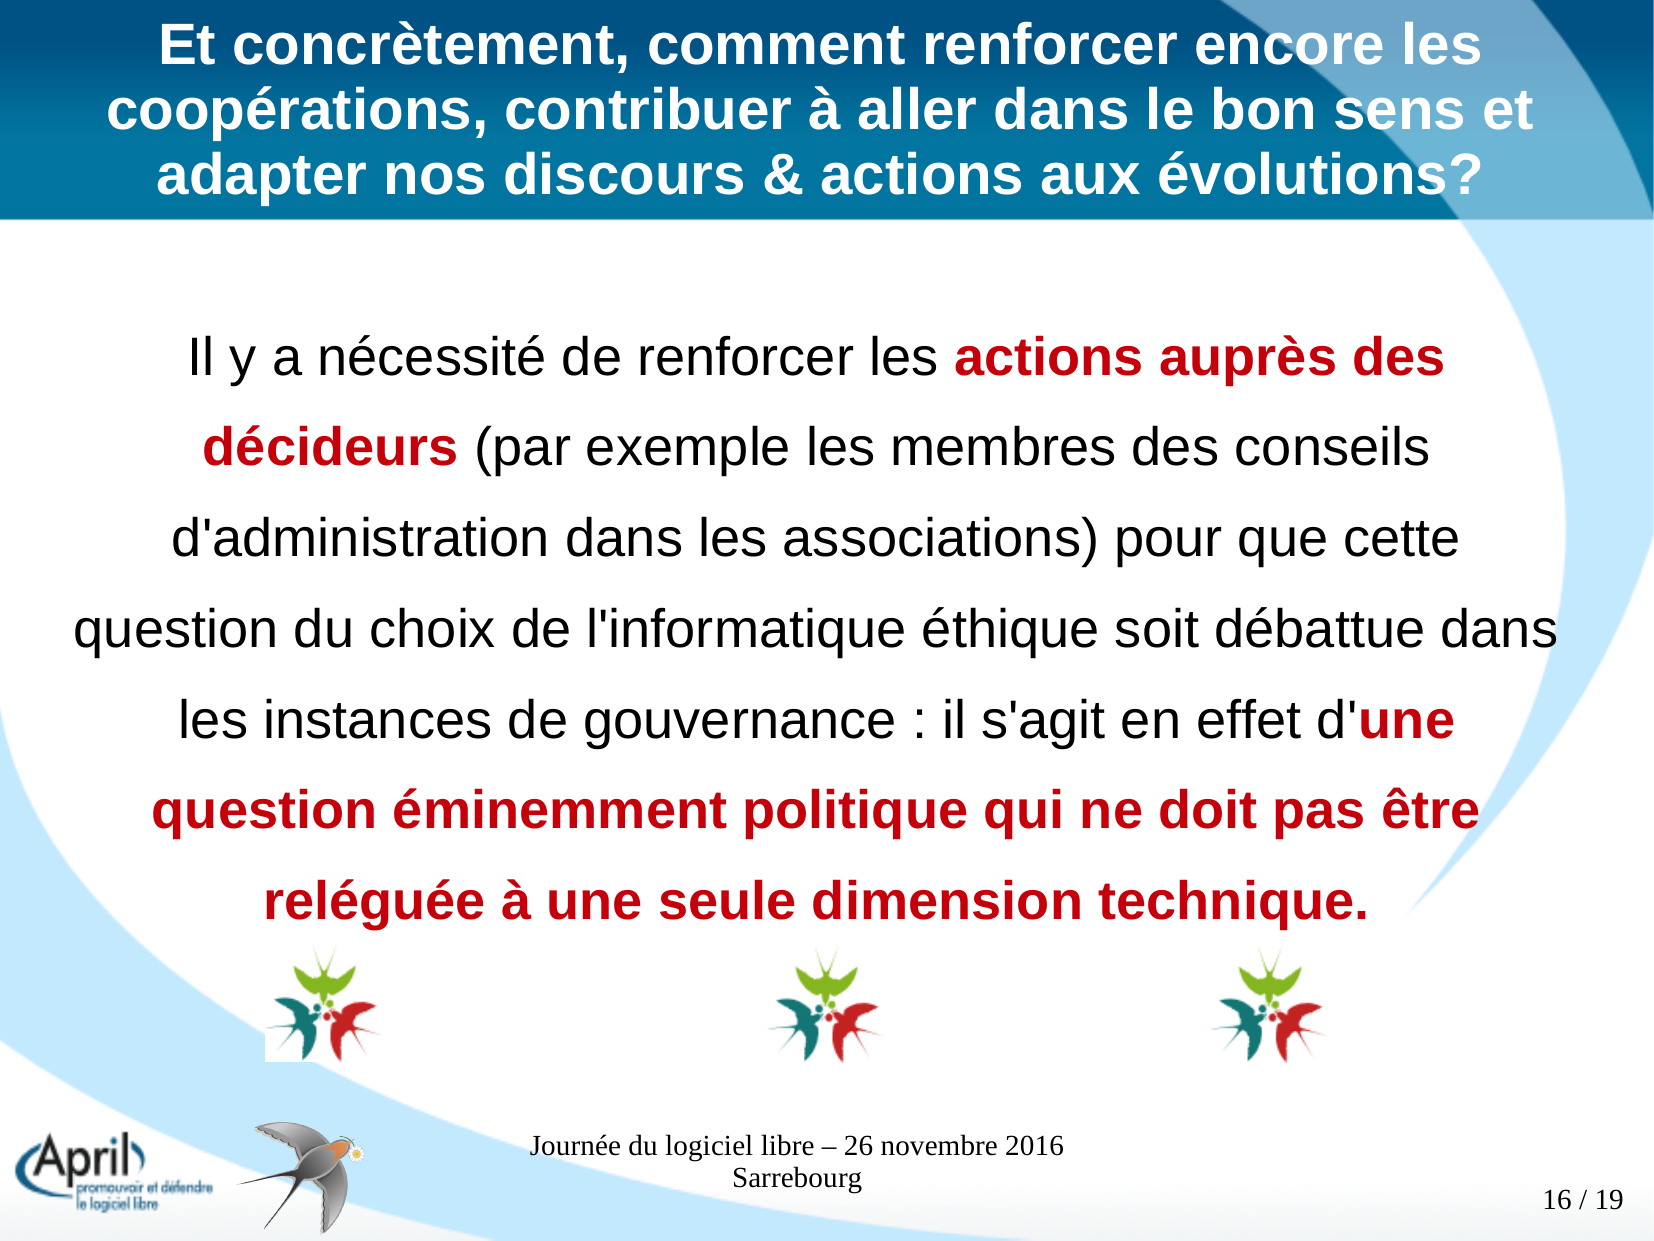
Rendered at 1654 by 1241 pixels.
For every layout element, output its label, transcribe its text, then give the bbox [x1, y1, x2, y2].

picture [0, 0, 1654, 1241]
title Et concrètement, comment renforcer encore les coopérations, contribuer à aller dans le bon sens et adapter nos discours & actions aux évolutions? [77, 5, 1566, 213]
text_box Il y a nécessité de renforcer les actions auprès des décideurs (par exemple les membres des conseils d'administration dans les associations) pour que cette question du choix de l'informatique éthique soit débattue dans les instances de gouvernance : il s'agit en effet d'une question éminemment politique qui ne doit pas être reléguée à une seule dimension technique. [59, 288, 1595, 1084]
